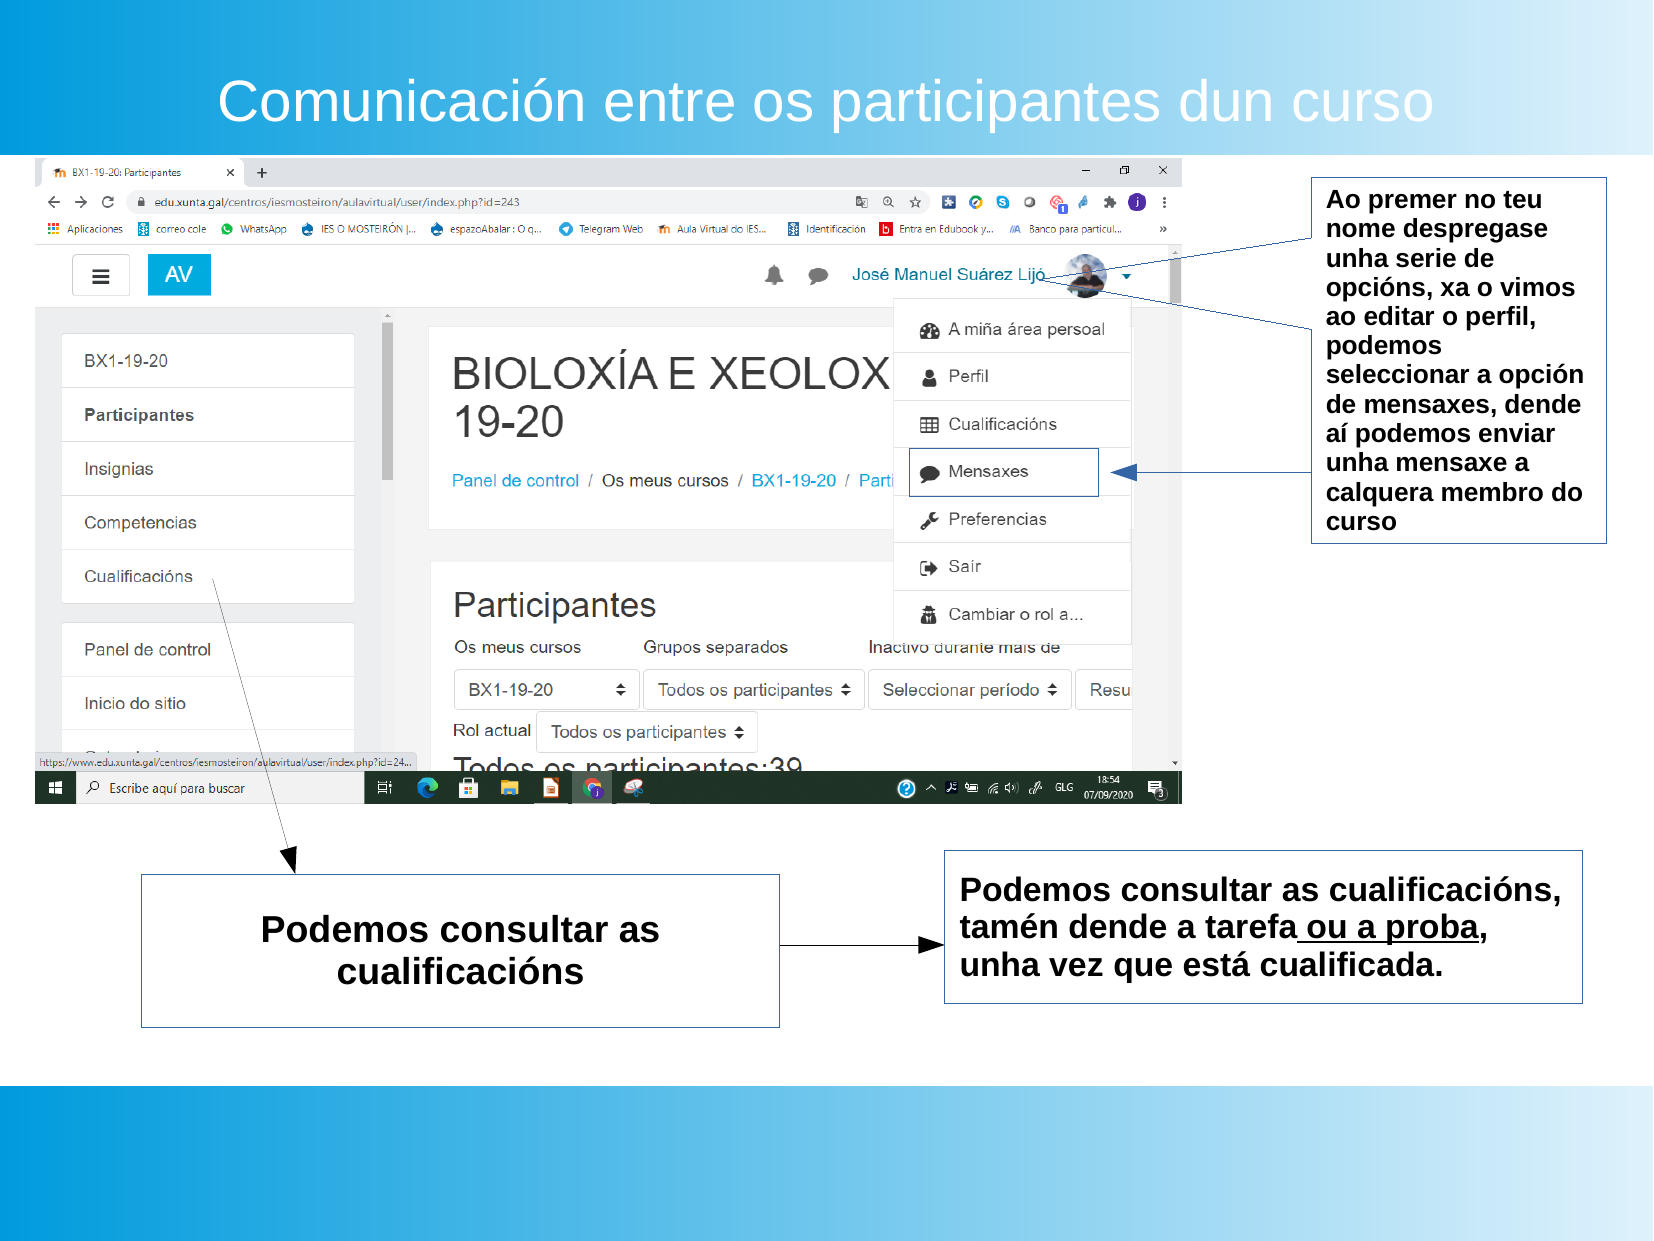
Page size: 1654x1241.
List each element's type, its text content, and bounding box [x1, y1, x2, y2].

picture [35, 158, 1182, 804]
text_box Podemos consultar as cualificacións [141, 874, 780, 1028]
text_box Podemos consultar as cualificacións, tamén dende a tarefa ou a proba, unha vez que está cualificada. [944, 850, 1583, 1004]
text_box Ao premer no teu nome despregase unha serie de opcións, xa o vimos ao editar o perfil, podemos seleccionar a opción de mensaxes, dende aí podemos enviar unha mensaxe a calquera membro do curso [1038, 177, 1607, 544]
text_box [909, 448, 1099, 497]
title Comunicación entre os participantes dun curso [82, 49, 1571, 155]
